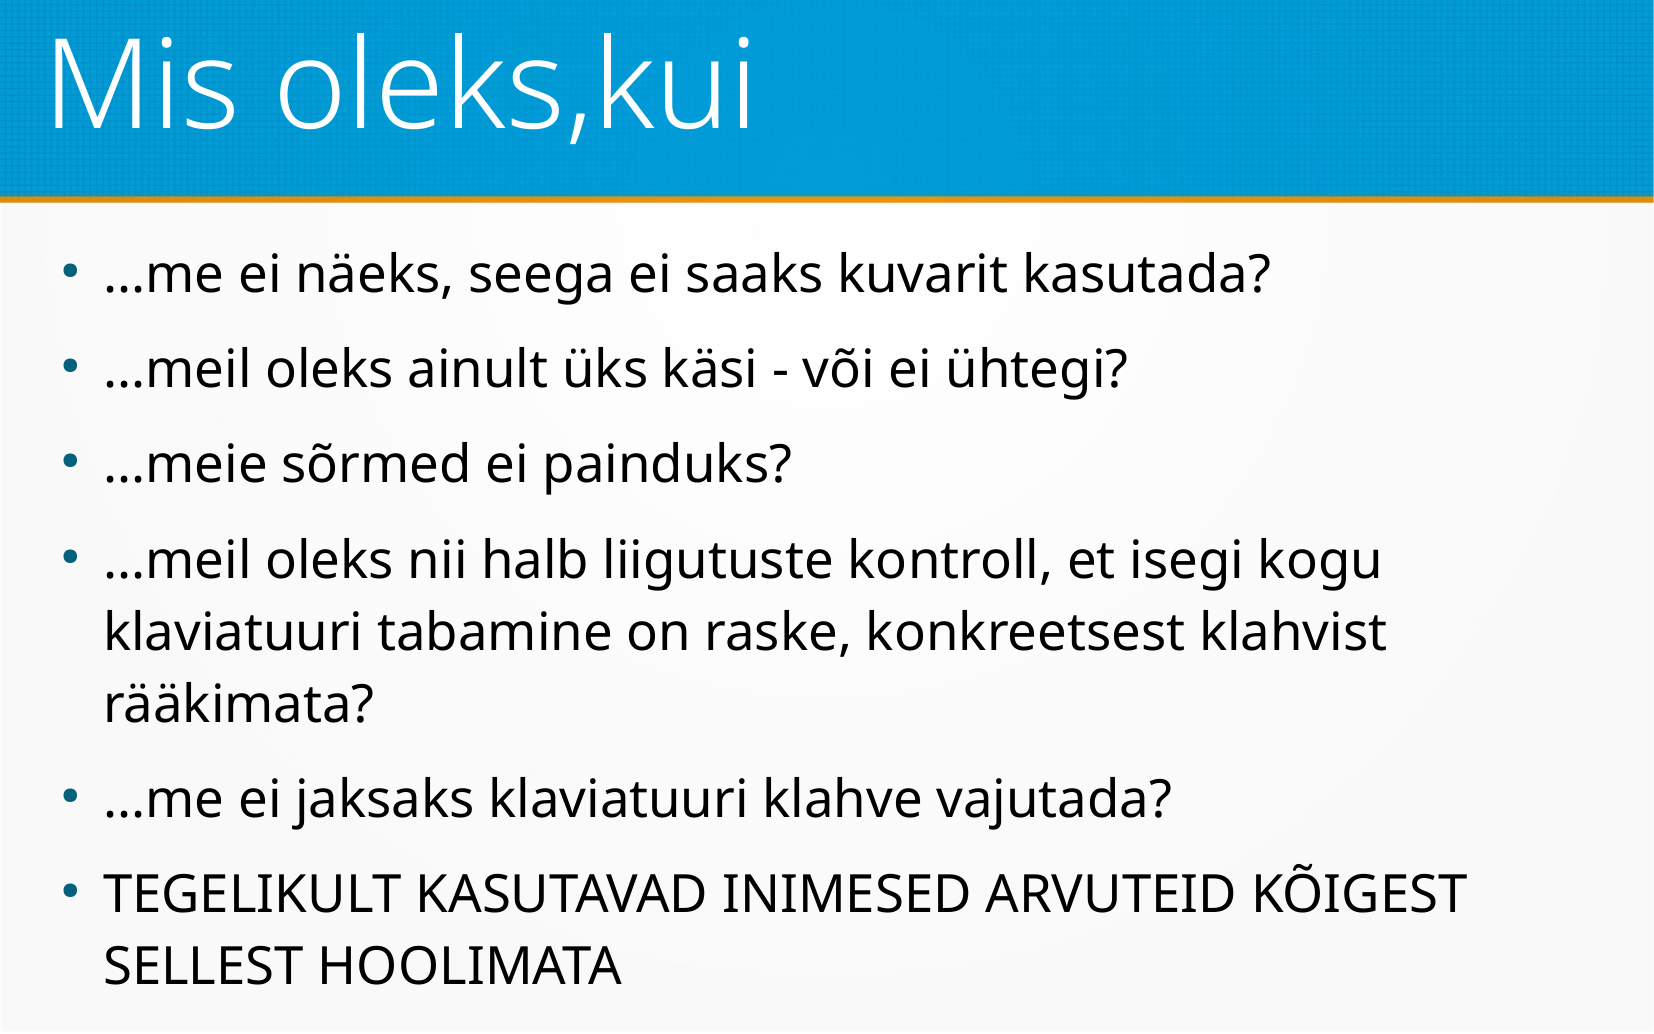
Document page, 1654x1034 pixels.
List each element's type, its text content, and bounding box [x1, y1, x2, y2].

picture [0, 195, 1654, 1034]
title Mis oleks,kui [43, 0, 1619, 166]
list ...me ei näeks, seega ei saaks kuvarit kasutada? ...meil oleks ainult üks käsi - või ei ühtegi? ...meie sõrmed ei painduks? ...meil oleks nii halb liigutuste kontroll, et isegi kogu klaviatuuri tabamine on raske, konkreetsest klahvist rääkimata? ...me ei jaksaks klaviatuuri klahve vajutada? TEGELIKULT KASUTAVAD INIMESED ARVUTEID KÕIGEST SELLEST HOOLIMATA [47, 236, 1607, 1002]
